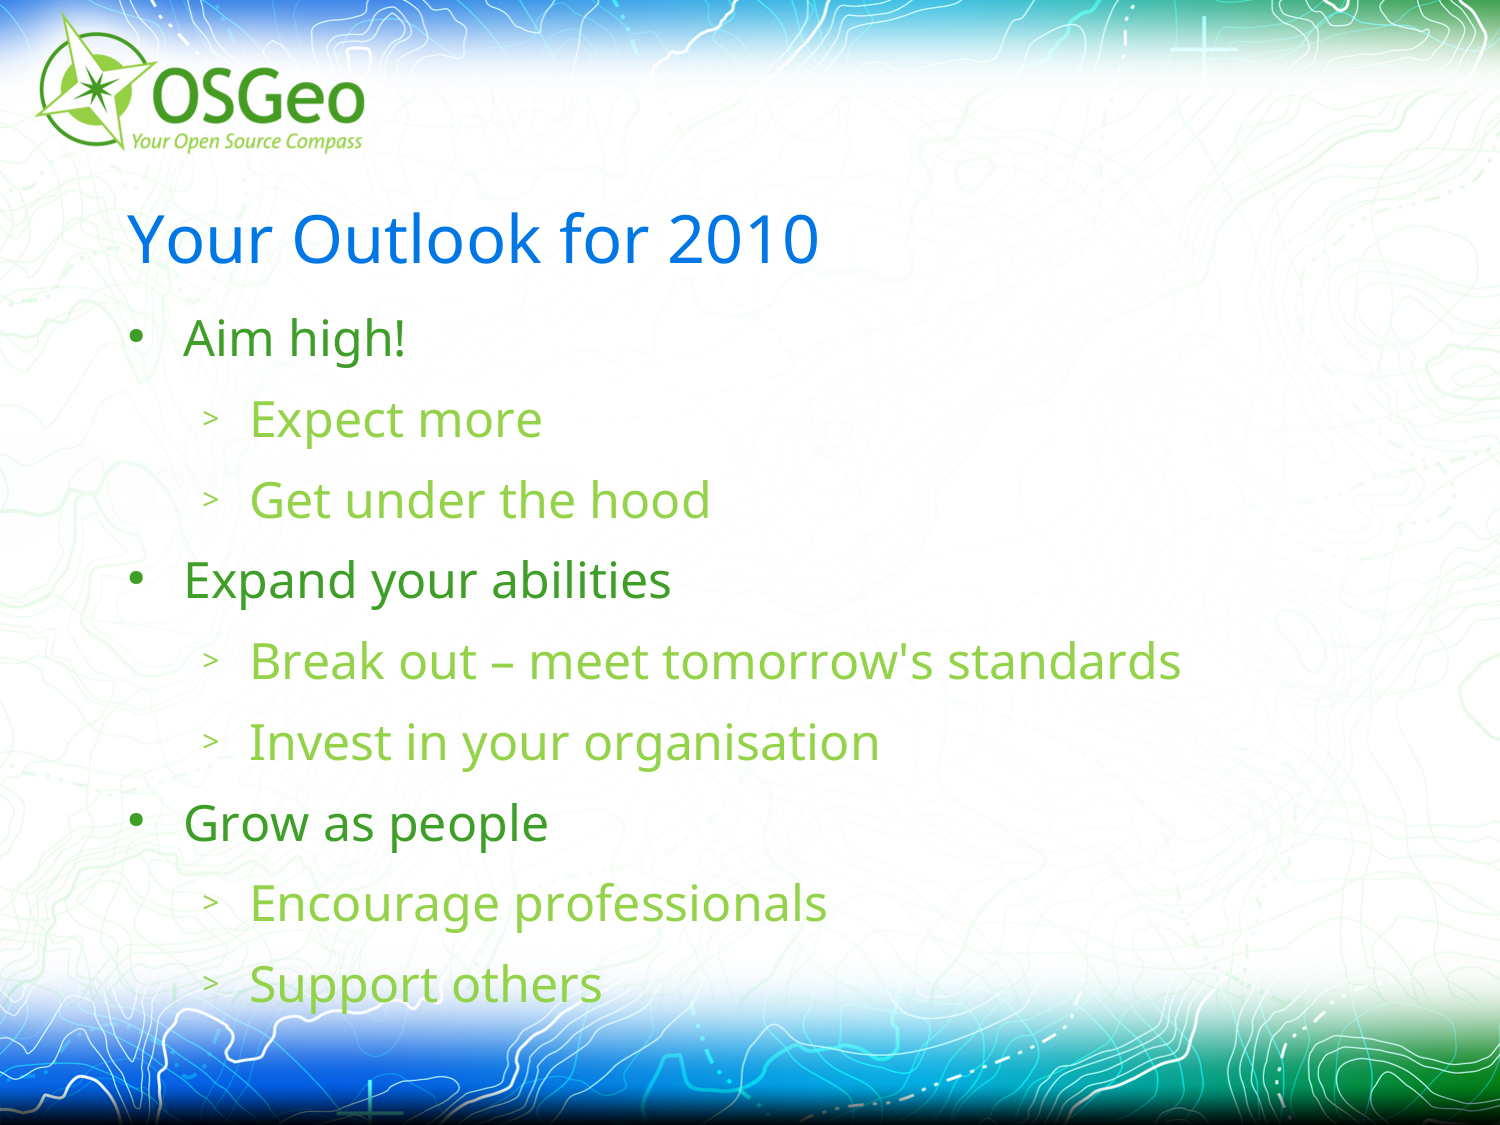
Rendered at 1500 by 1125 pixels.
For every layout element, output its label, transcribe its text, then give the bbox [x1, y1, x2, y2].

picture [0, 0, 1500, 1125]
list Aim high! Expect more Get under the hood Expand your abilities Break out – meet tomorrow's standards Invest in your organisation Grow as people Encourage professionals Support others [112, 295, 1388, 1038]
title Your Outlook for 2010 [112, 187, 1388, 288]
